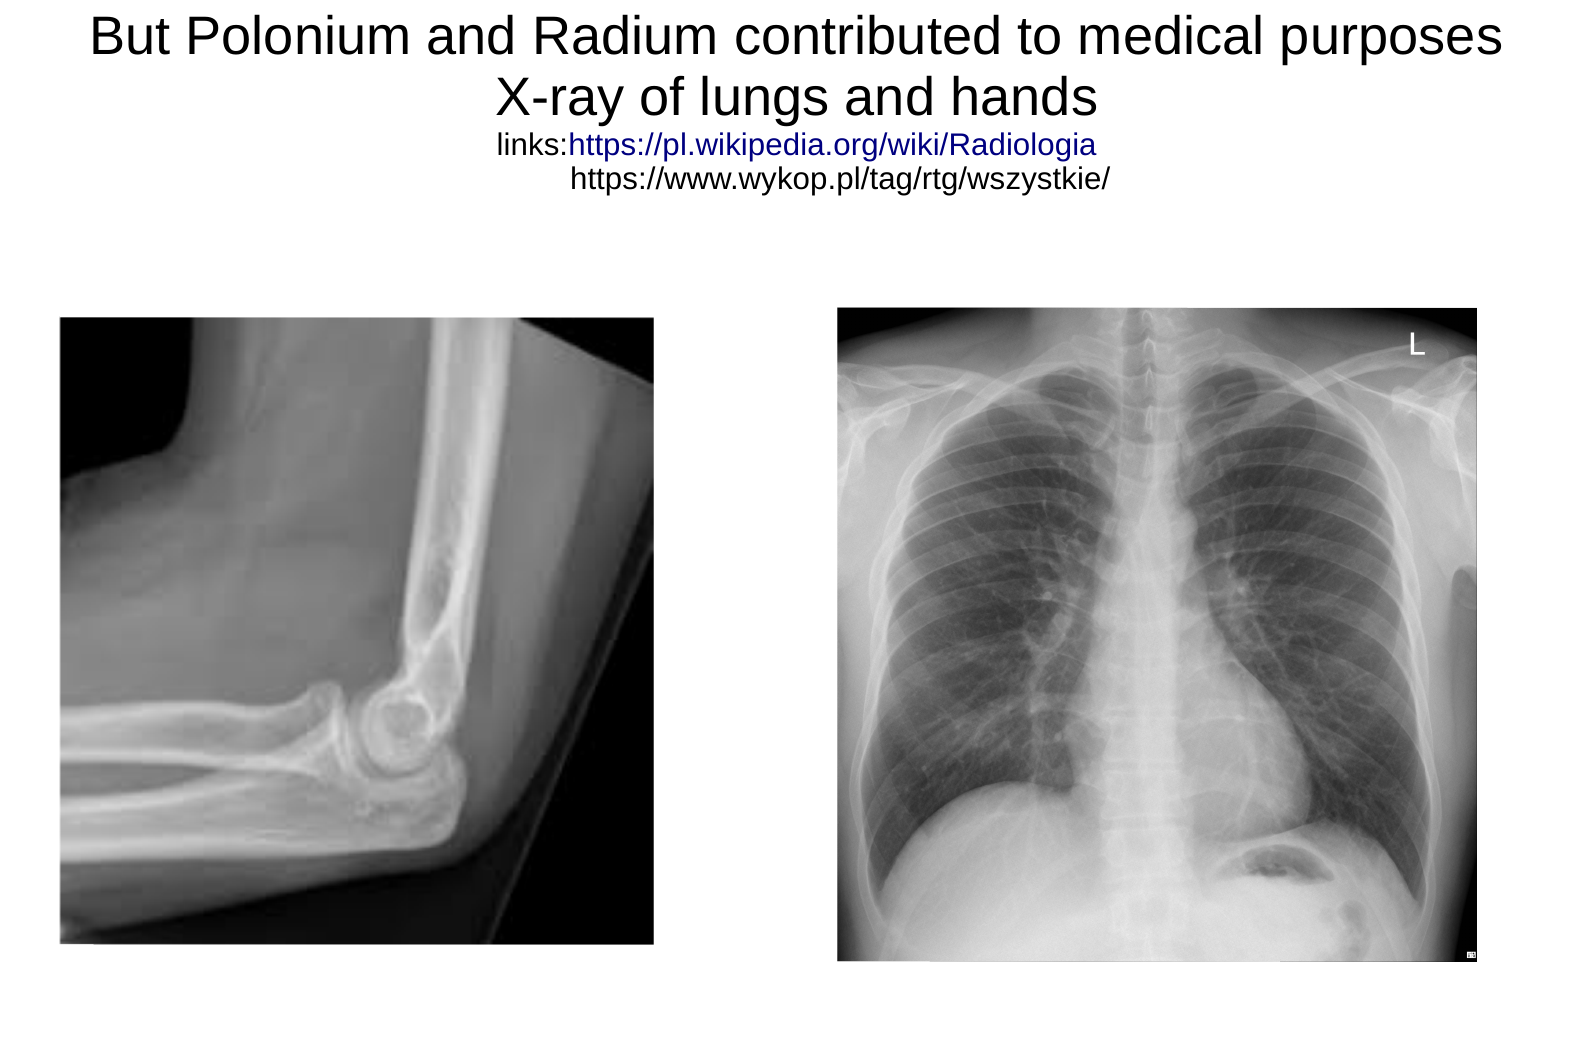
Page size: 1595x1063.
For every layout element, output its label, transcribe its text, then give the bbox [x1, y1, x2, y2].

picture [837, 307, 1477, 962]
picture [59, 316, 654, 945]
title But Polonium and Radium contributed to medical purposes X-ray of lungs and hands links:https://pl.wikipedia.org/wiki/Radiologia https://www.wykop.pl/tag/rtg/wszystkie/ [79, 5, 1515, 257]
